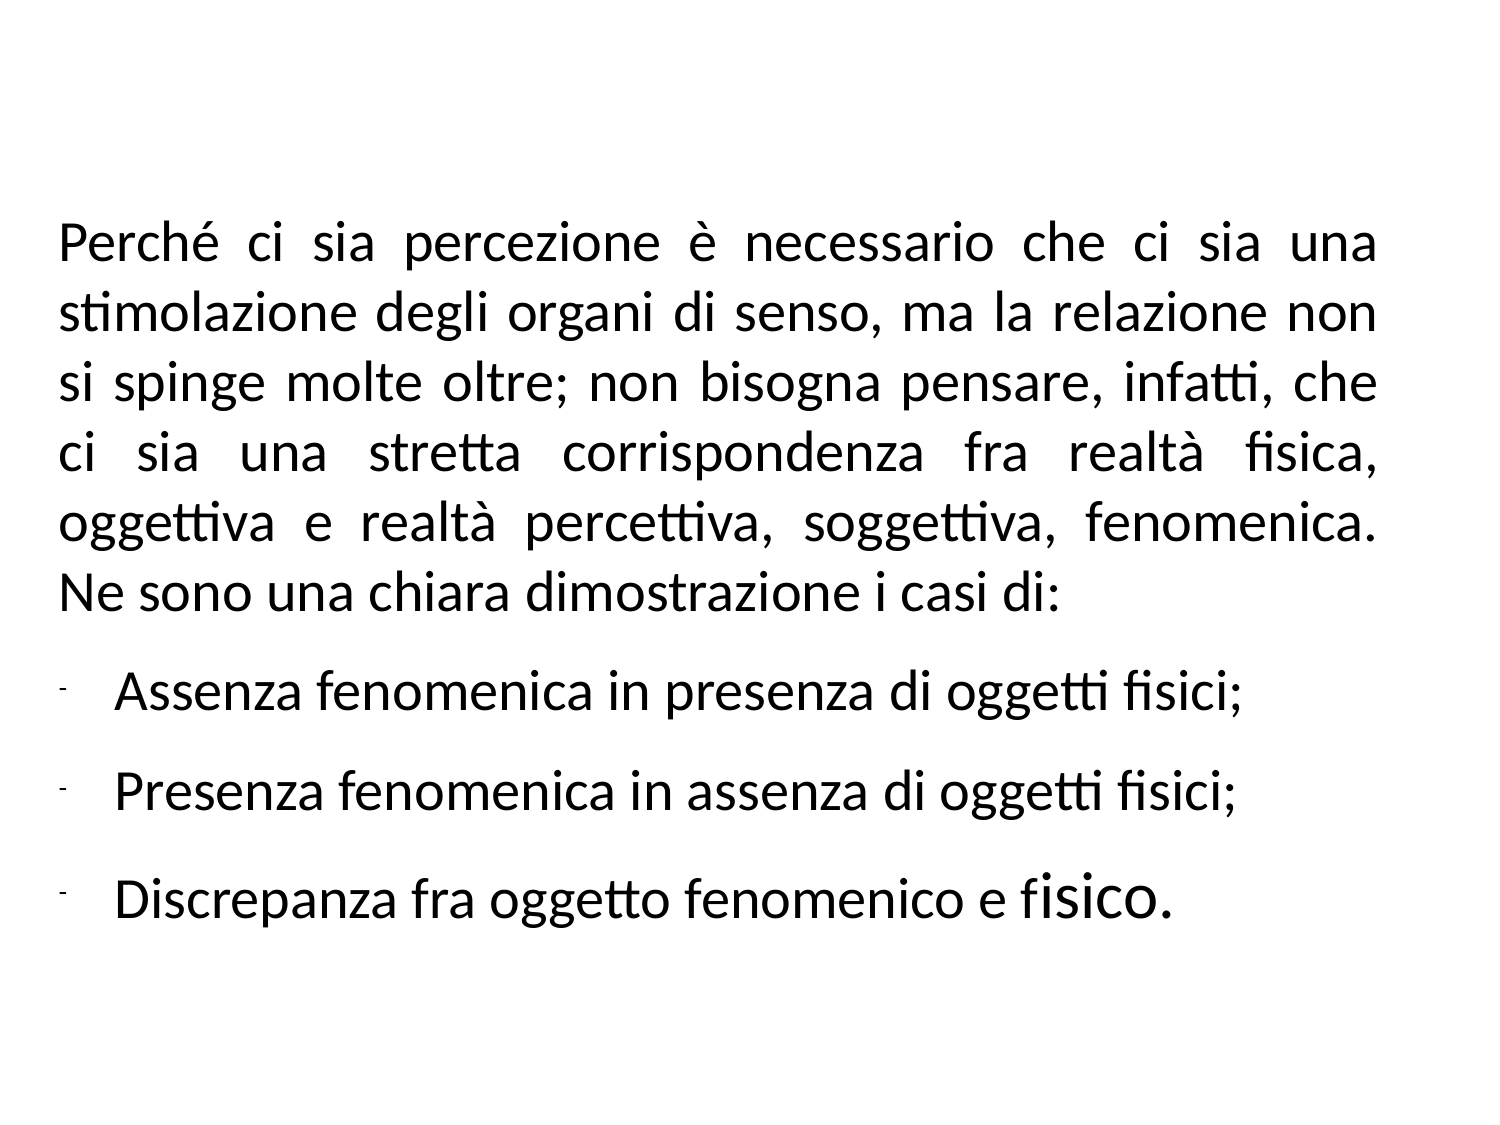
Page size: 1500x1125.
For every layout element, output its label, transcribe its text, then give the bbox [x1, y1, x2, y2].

list Perché ci sia percezione è necessario che ci sia una stimolazione degli organi di senso, ma la relazione non si spinge molte oltre; non bisogna pensare, infatti, che ci sia una stretta corrispondenza fra realtà fisica, oggettiva e realtà percettiva, soggettiva, fenomenica. Ne sono una chiara dimostrazione i casi di: Assenza fenomenica in presenza di oggetti fisici; Presenza fenomenica in assenza di oggetti fisici; Discrepanza fra oggetto fenomenico e fisico. [43, 96, 1394, 1125]
